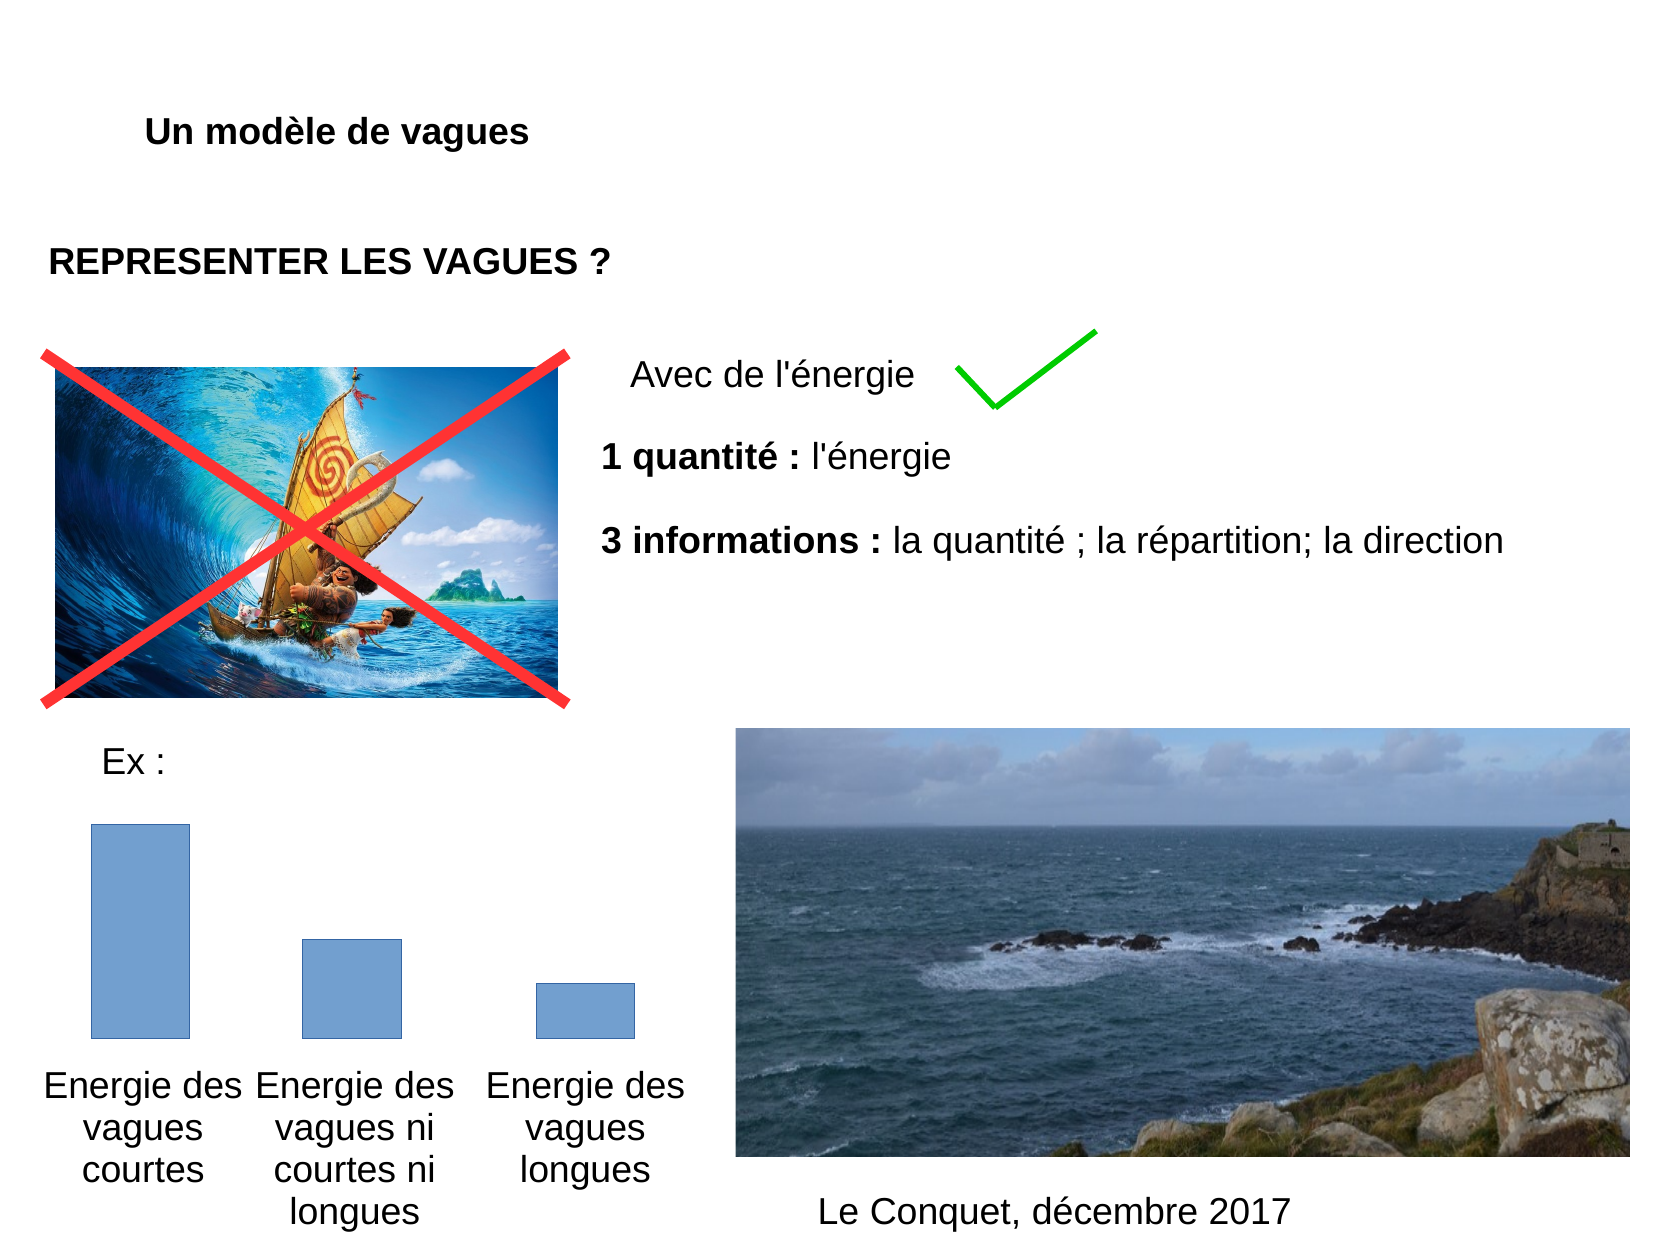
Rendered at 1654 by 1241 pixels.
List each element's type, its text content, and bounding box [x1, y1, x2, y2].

picture [292, 369, 303, 375]
text_box Le Conquet, décembre 2017 [802, 1183, 1388, 1241]
picture [55, 370, 293, 688]
text_box Avec de l'énergie [615, 346, 981, 408]
text_box Energie des vagues courtes [16, 1057, 228, 1199]
text_box [302, 939, 402, 1039]
text_box Energie des vagues longues [459, 1057, 712, 1199]
text_box [536, 983, 635, 1039]
text_box Energie des vagues ni courtes ni longues [228, 1057, 481, 1241]
picture [76, 367, 177, 431]
picture [65, 537, 545, 698]
text_box 1 quantité : l'énergie 3 informations : la quantité ; la répartition; la direction [586, 427, 1529, 569]
picture [189, 367, 534, 521]
text_box Ex : [86, 733, 246, 790]
text_box REPRESENTER LES VAGUES ? [33, 233, 683, 290]
text_box [91, 824, 190, 1039]
picture [318, 368, 558, 690]
picture [735, 728, 1630, 1157]
text_box Un modèle de vagues [129, 103, 710, 161]
